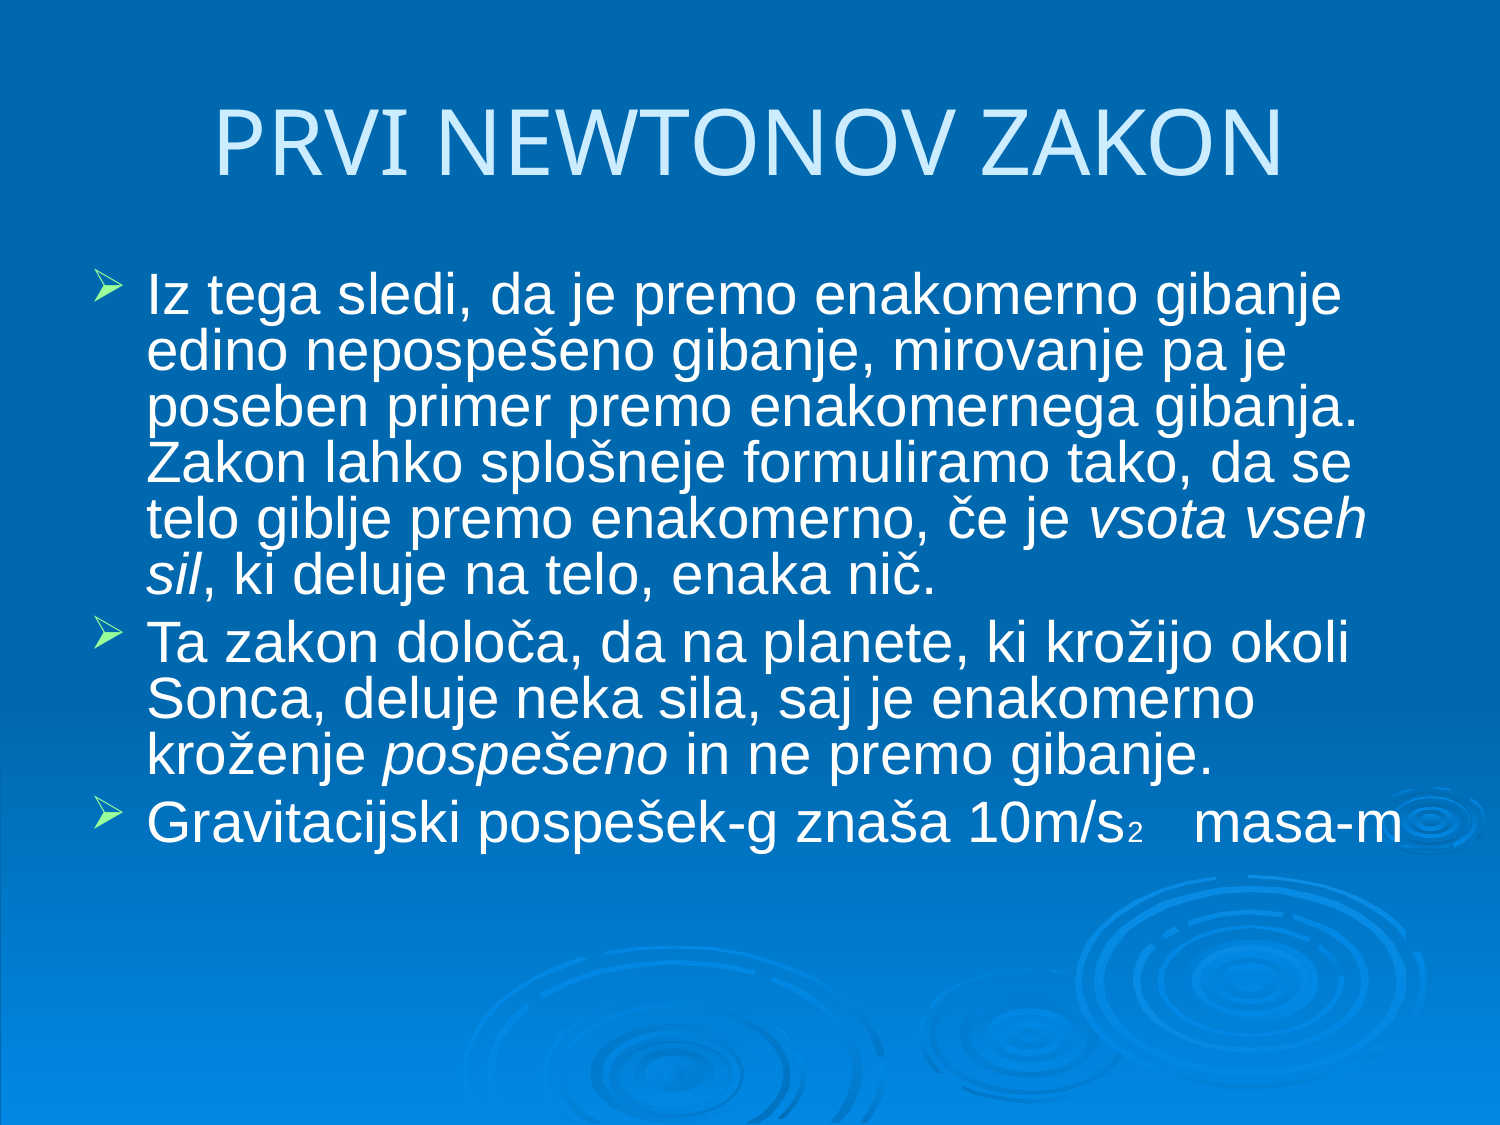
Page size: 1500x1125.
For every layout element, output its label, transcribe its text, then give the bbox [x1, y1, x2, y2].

title PRVI NEWTONOV ZAKON [75, 45, 1425, 233]
list Iz tega sledi, da je premo enakomerno gibanje edino nepospešeno gibanje, mirovanje pa je poseben primer premo enakomernega gibanja. Zakon lahko splošneje formuliramo tako, da se telo giblje premo enakomerno, če je vsota vseh sil, ki deluje na telo, enaka nič. Ta zakon določa, da na planete, ki krožijo okoli Sonca, deluje neka sila, saj je enakomerno kroženje pospešeno in ne premo gibanje. Gravitacijski pospešek-g znaša 10m/s2 masa-m [75, 262, 1425, 1005]
